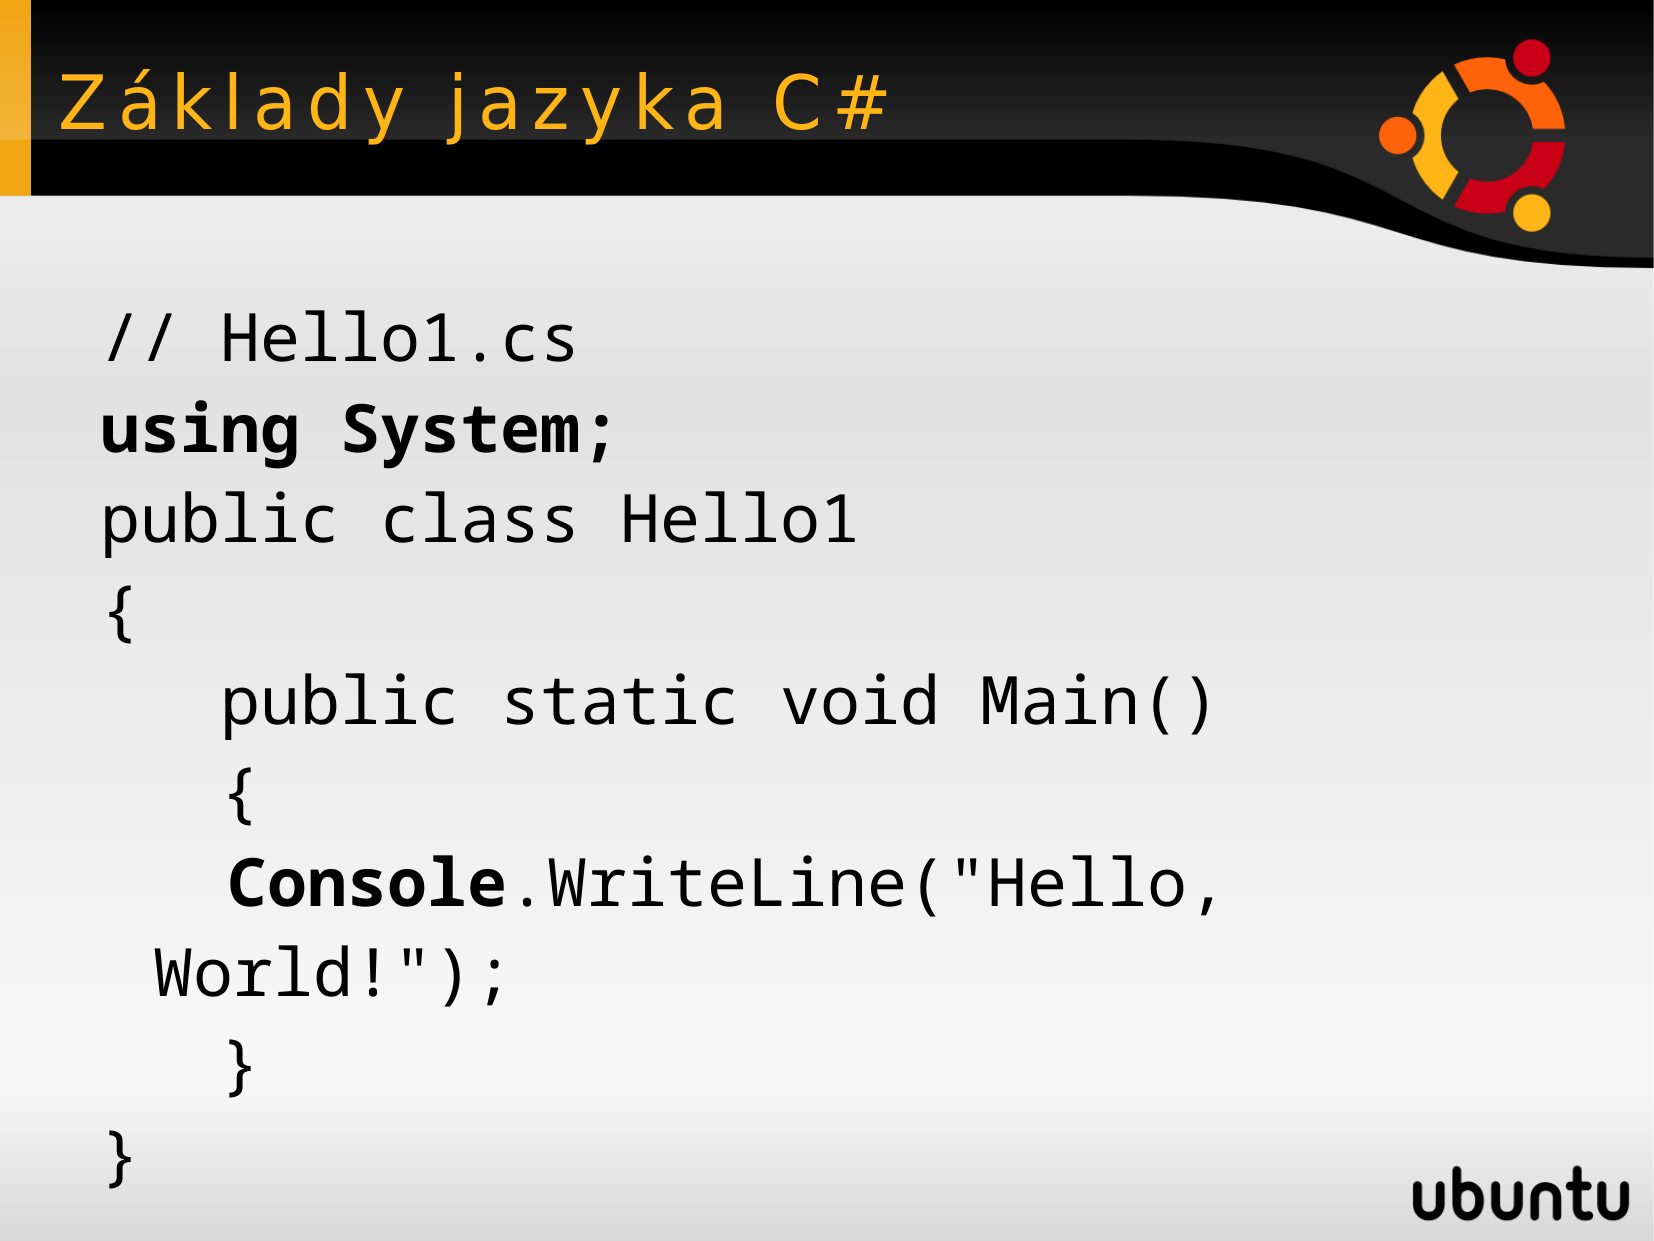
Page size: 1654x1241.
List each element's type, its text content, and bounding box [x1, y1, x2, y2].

title Základy jazyka C# [59, 36, 1270, 171]
list // Hello1.cs using System; public class Hello1 { public static void Main() { Console.WriteLine("Hello, World!"); } } [82, 290, 1571, 1094]
picture [0, 0, 1654, 1241]
